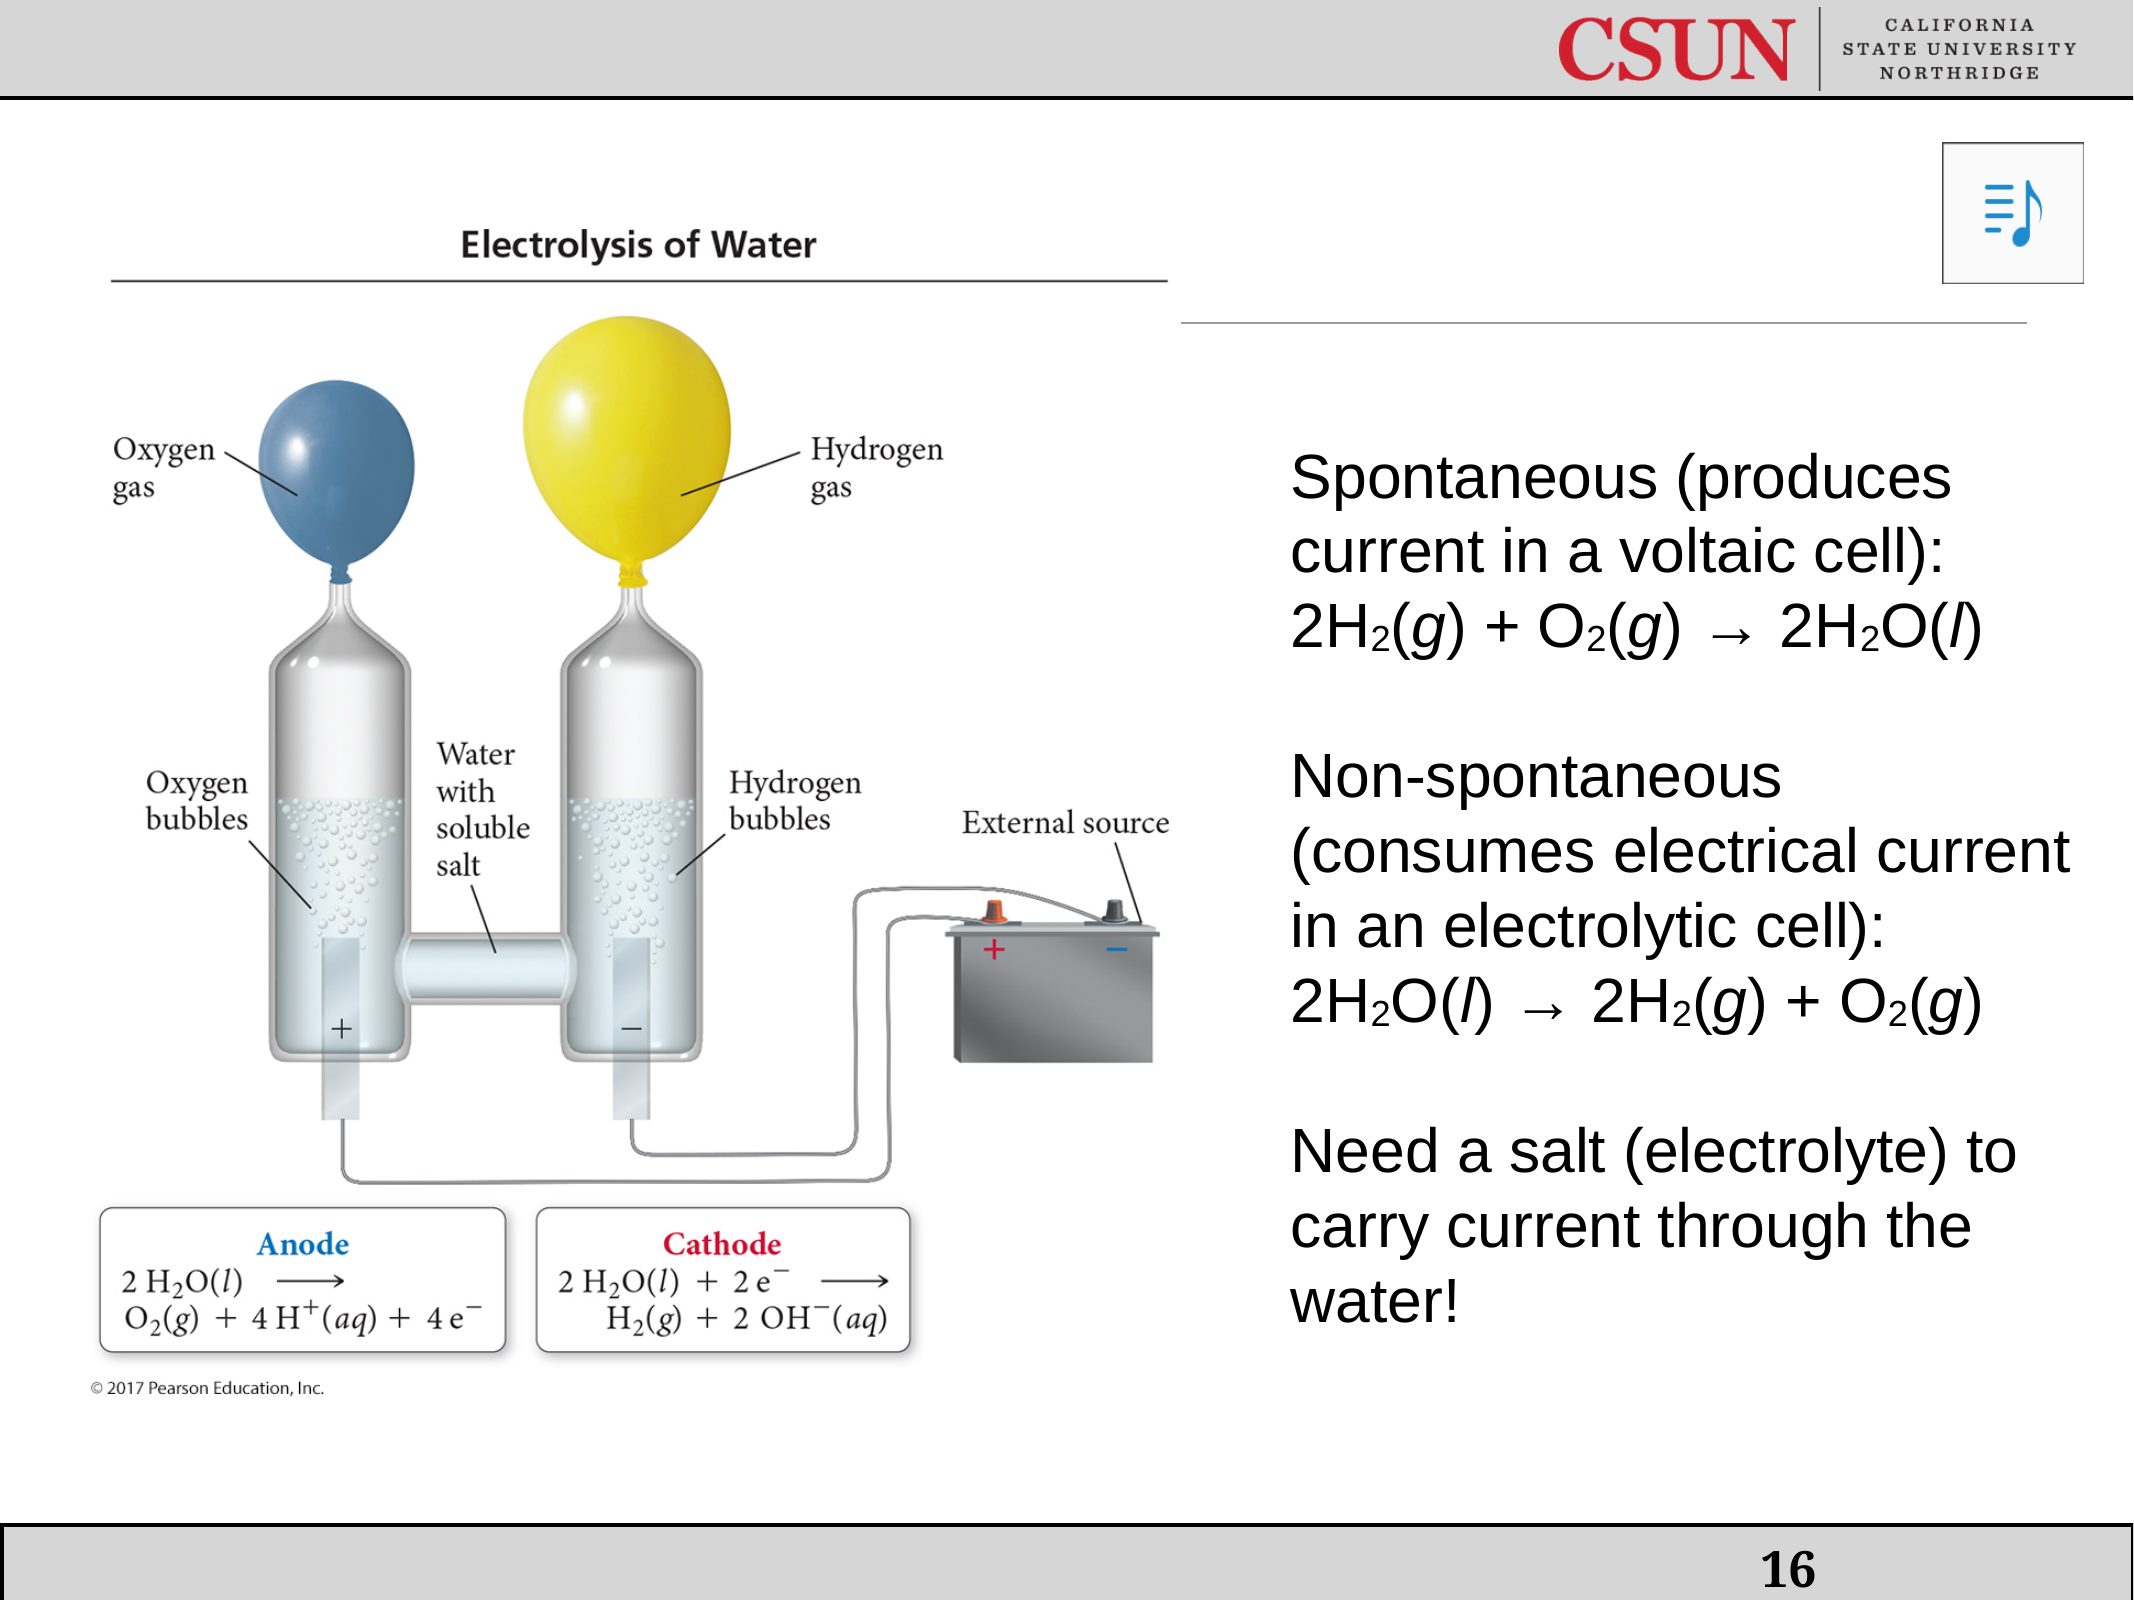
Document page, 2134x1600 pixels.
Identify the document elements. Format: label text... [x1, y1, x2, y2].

text_box Spontaneous (produces current in a voltaic cell): 2H2(g) + O2(g) → 2H2O(l) Non-spontaneous (consumes electrical current in an electrolytic cell): 2H2O(l) → 2H2(g) + O2(g) Need a salt (electrolyte) to carry current through the water! [1282, 427, 2086, 1344]
picture [1559, 7, 2076, 91]
picture [79, 217, 1181, 1405]
text_box [1941, 141, 2086, 286]
